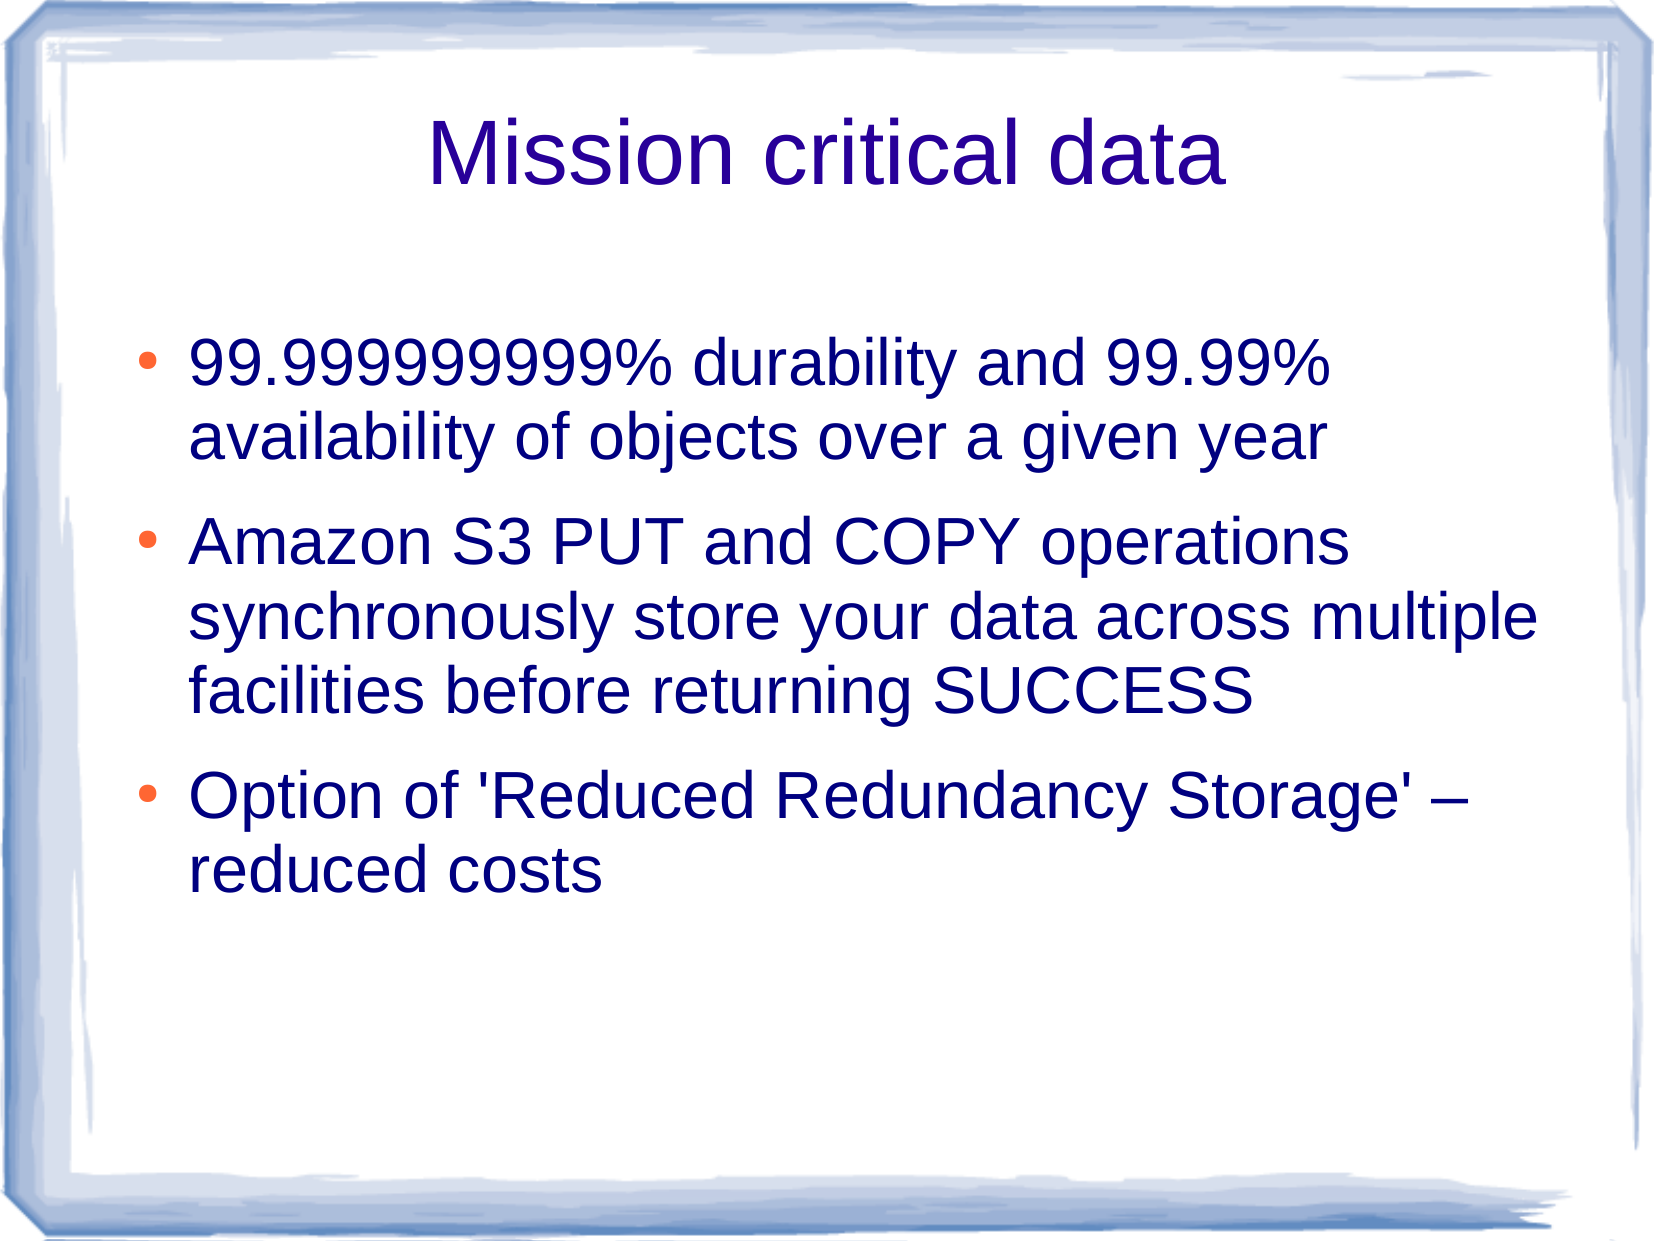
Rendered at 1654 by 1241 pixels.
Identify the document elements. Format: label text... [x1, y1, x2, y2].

picture [0, 0, 1654, 1241]
title Mission critical data [82, 56, 1571, 250]
list 99.999999999% durability and 99.99% availability of objects over a given year Amazon S3 PUT and COPY operations synchronously store your data across multiple facilities before returning SUCCESS Option of 'Reduced Redundancy Storage' – reduced costs [118, 324, 1571, 990]
